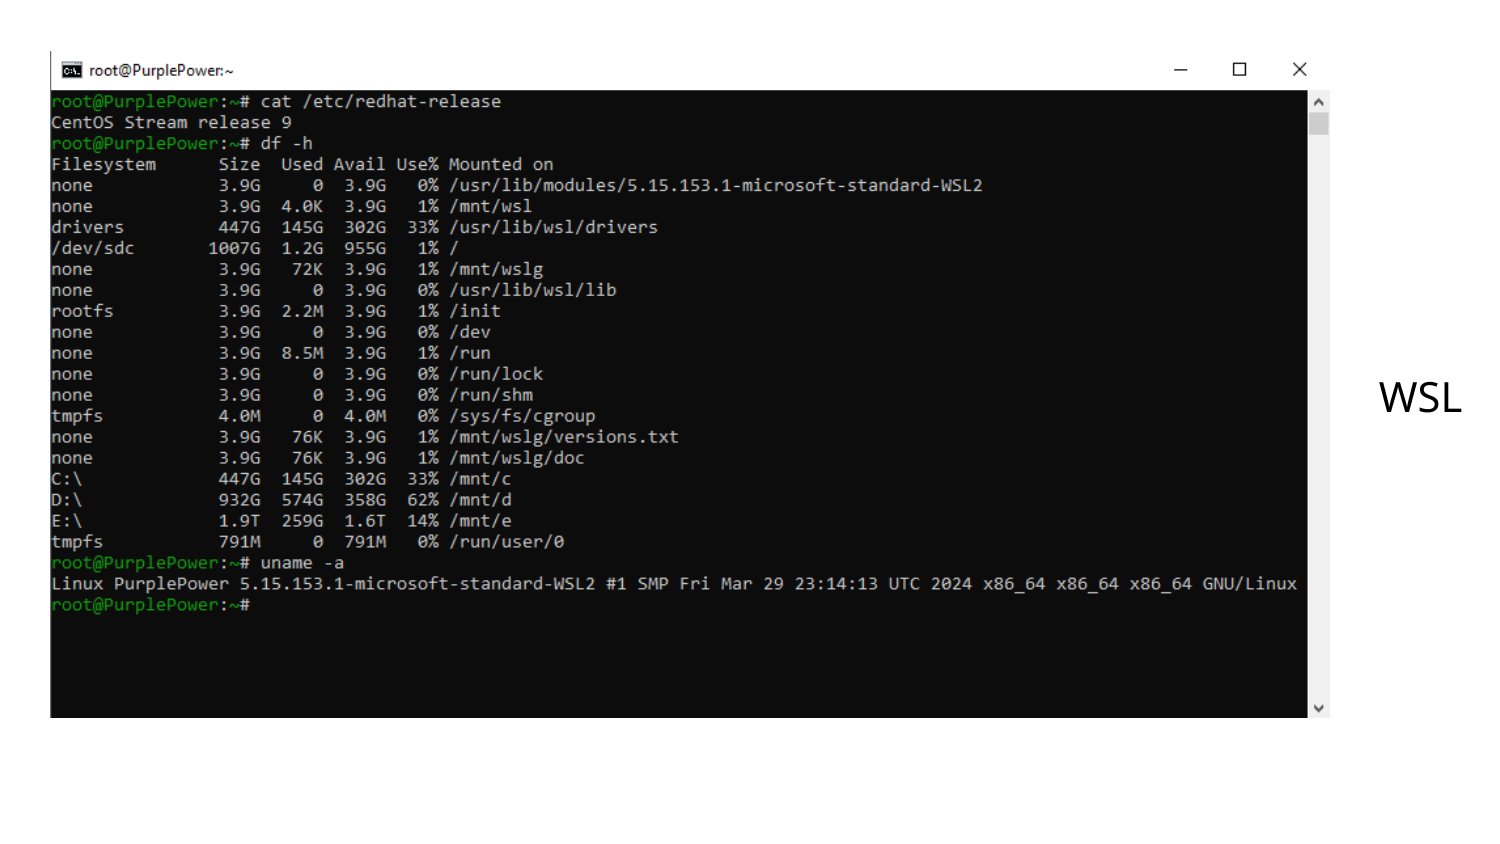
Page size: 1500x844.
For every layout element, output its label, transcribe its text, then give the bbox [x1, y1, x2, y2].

text_box WSL [1330, 356, 1500, 437]
picture [50, 51, 1330, 718]
